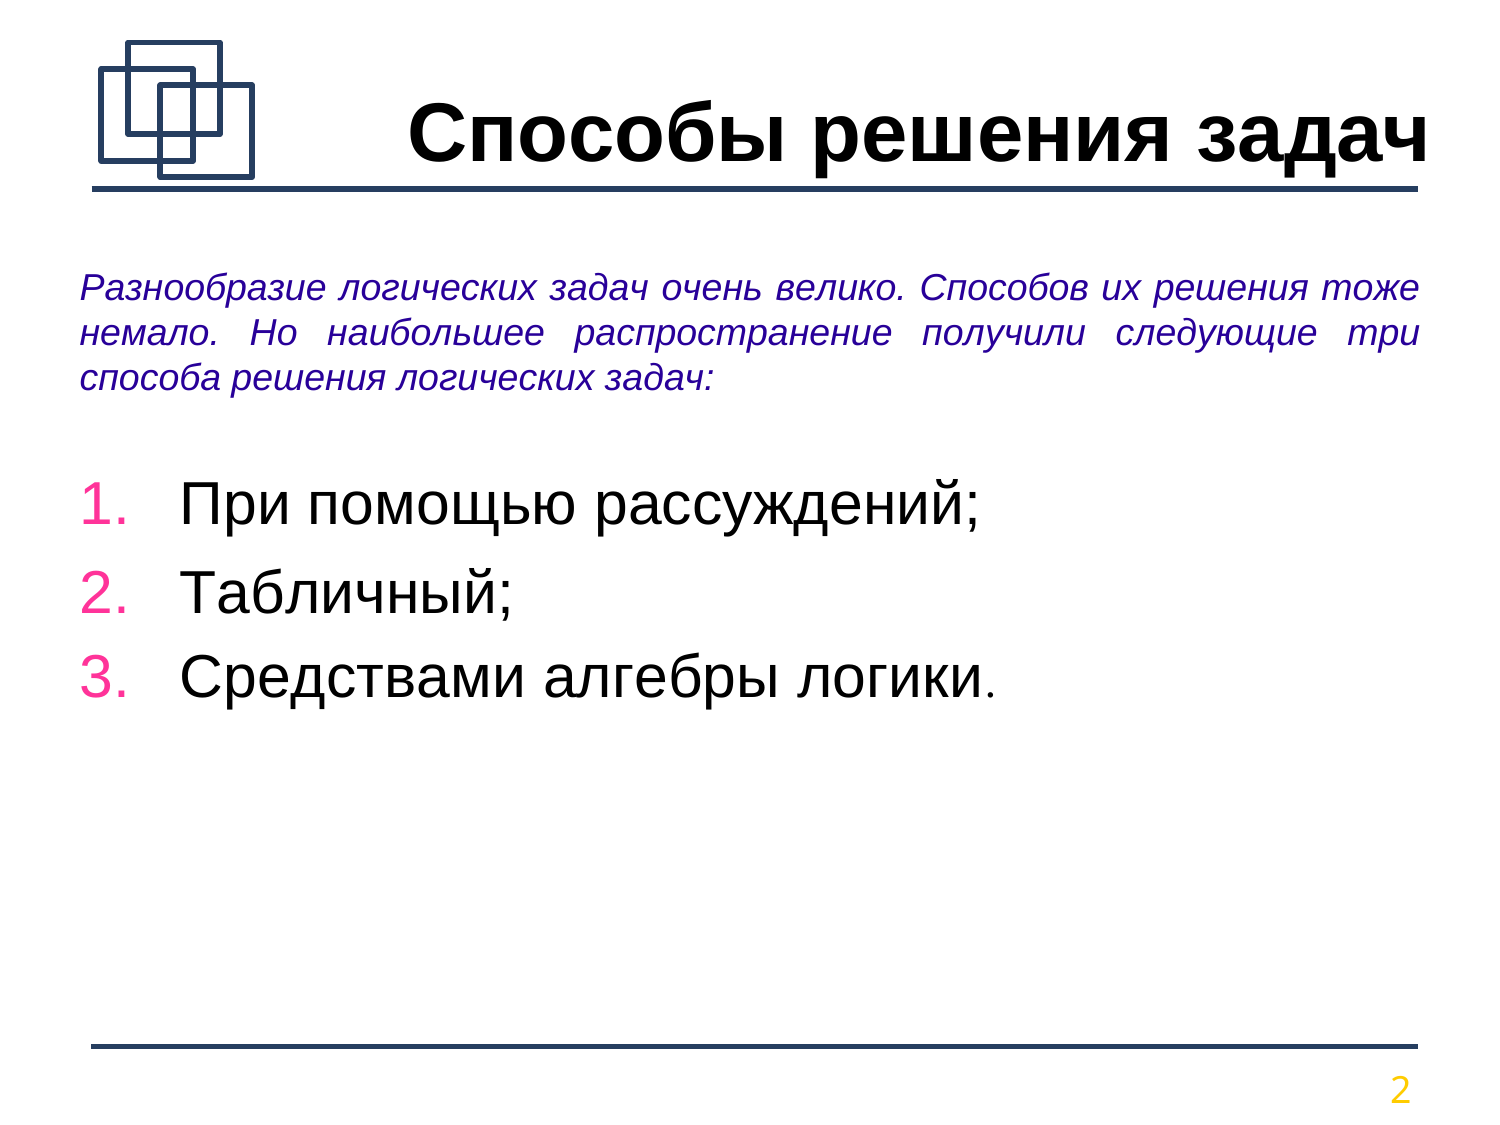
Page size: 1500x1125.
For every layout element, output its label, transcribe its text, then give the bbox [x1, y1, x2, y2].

text_box Разнообразие логических задач очень велико. Способов их решения тоже немало. Но наибольшее распространение получили следующие три способа решения логических задач: [64, 255, 1436, 407]
text_box Способы решения задач [41, 30, 1447, 225]
list При помощью рассуждений; Табличный; Средствами алгебры логики. [64, 456, 1459, 1036]
